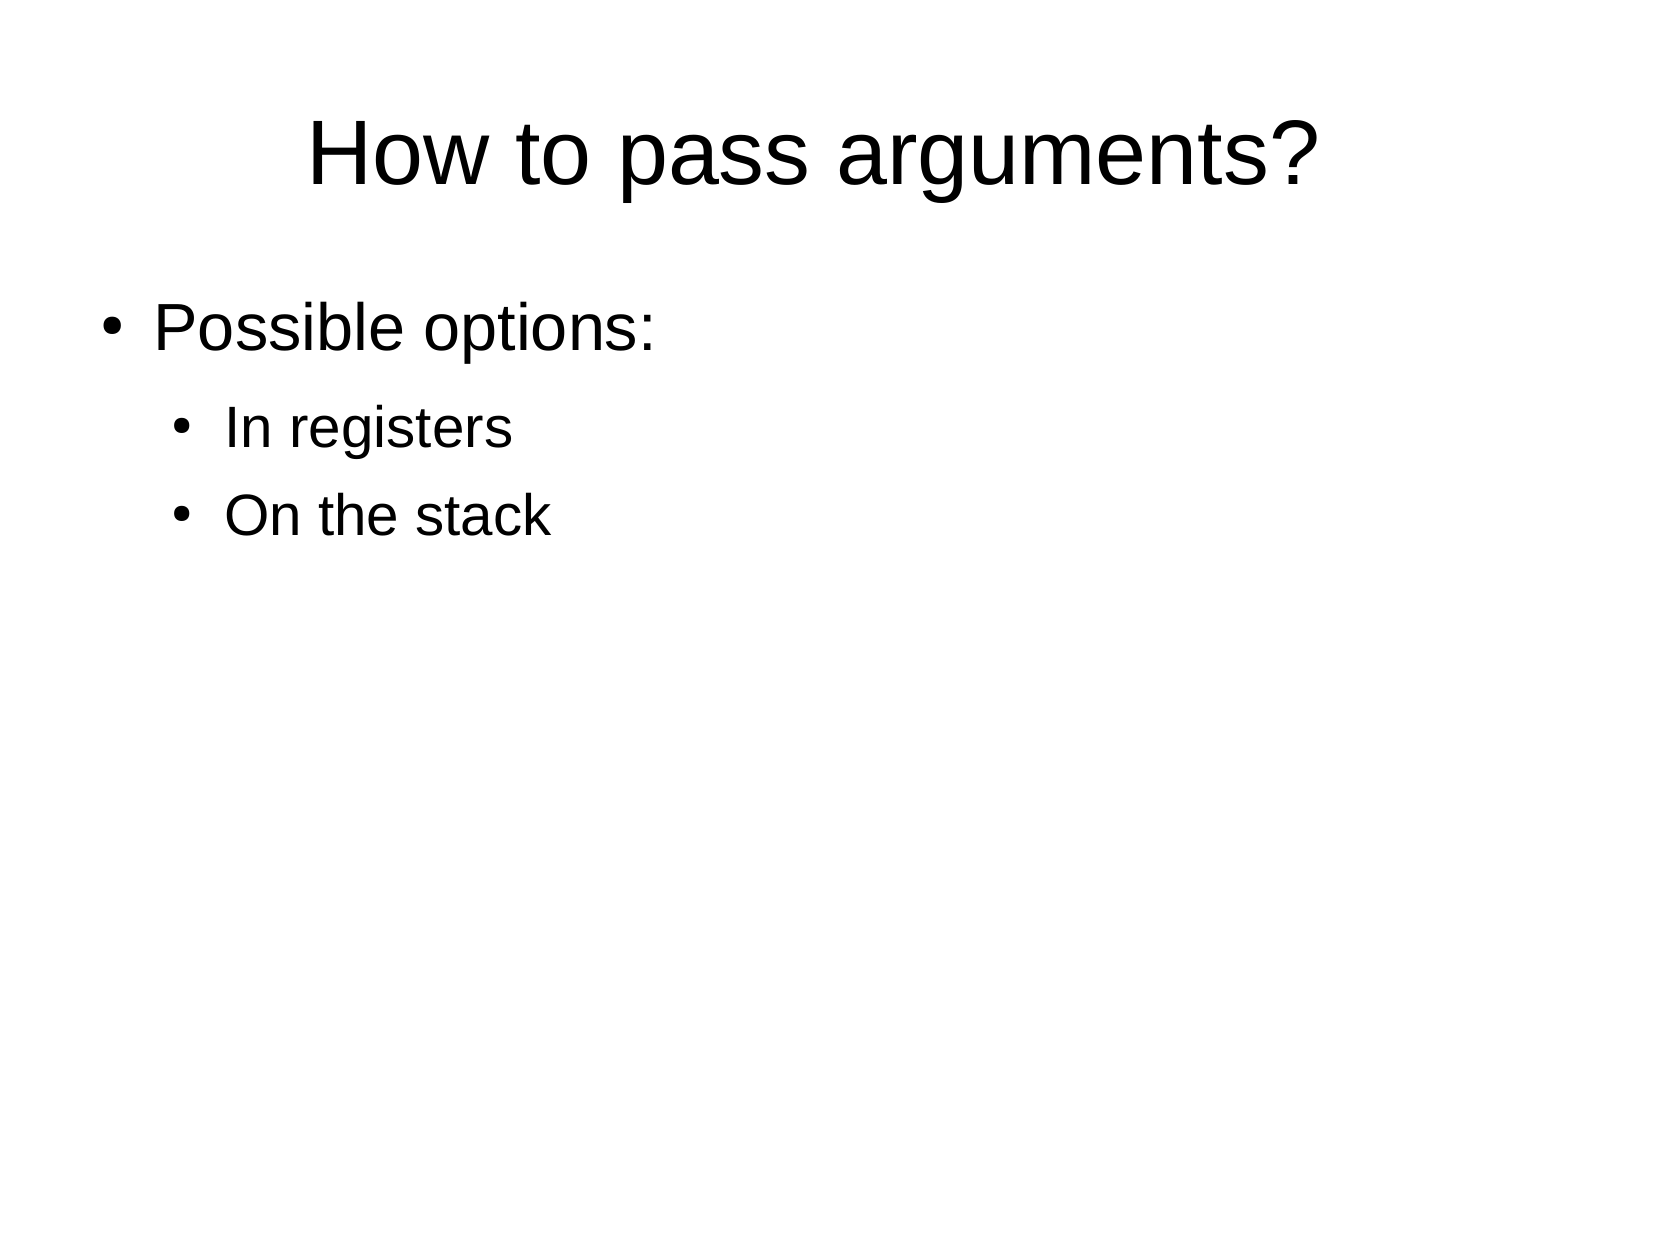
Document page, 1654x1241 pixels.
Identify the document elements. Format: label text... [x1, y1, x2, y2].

list Possible options: In registers On the stack [82, 290, 1571, 1010]
title How to pass arguments? [82, 49, 1571, 257]
